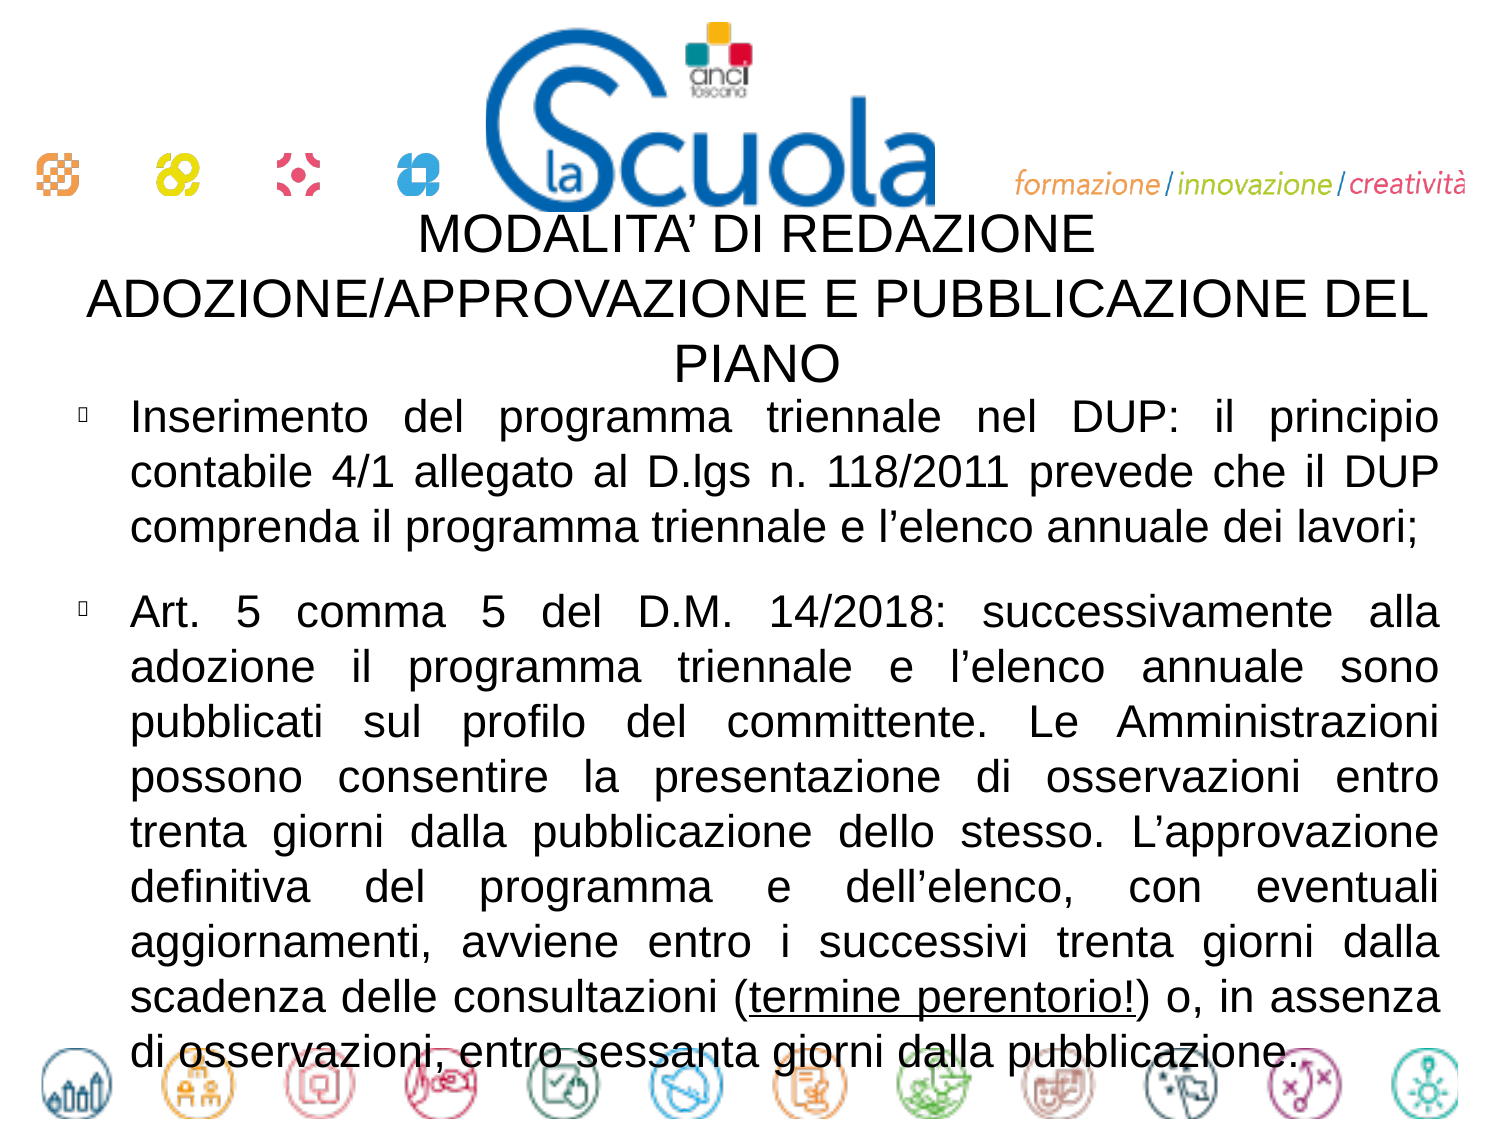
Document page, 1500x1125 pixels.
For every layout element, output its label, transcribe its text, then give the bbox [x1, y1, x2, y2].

text_box Inserimento del programma triennale nel DUP: il principio contabile 4/1 allegato al D.lgs n. 118/2011 prevede che il DUP comprenda il programma triennale e l’elenco annuale dei lavori; Art. 5 comma 5 del D.M. 14/2018: successivamente alla adozione il programma triennale e l’elenco annuale sono pubblicati sul profilo del committente. Le Amministrazioni possono consentire la presentazione di osservazioni entro trenta giorni dalla pubblicazione dello stesso. L’approvazione definitiva del programma e dell’elenco, con eventuali aggiornamenti, avviene entro i successivi trenta giorni dalla scadenza delle consultazioni (termine perentorio!) o, in assenza di osservazioni, entro sessanta giorni dalla pubblicazione. [58, 386, 1441, 1040]
text_box MODALITA’ DI REDAZIONE ADOZIONE/APPROVAZIONE E PUBBLICAZIONE DEL PIANO [82, 201, 1433, 386]
